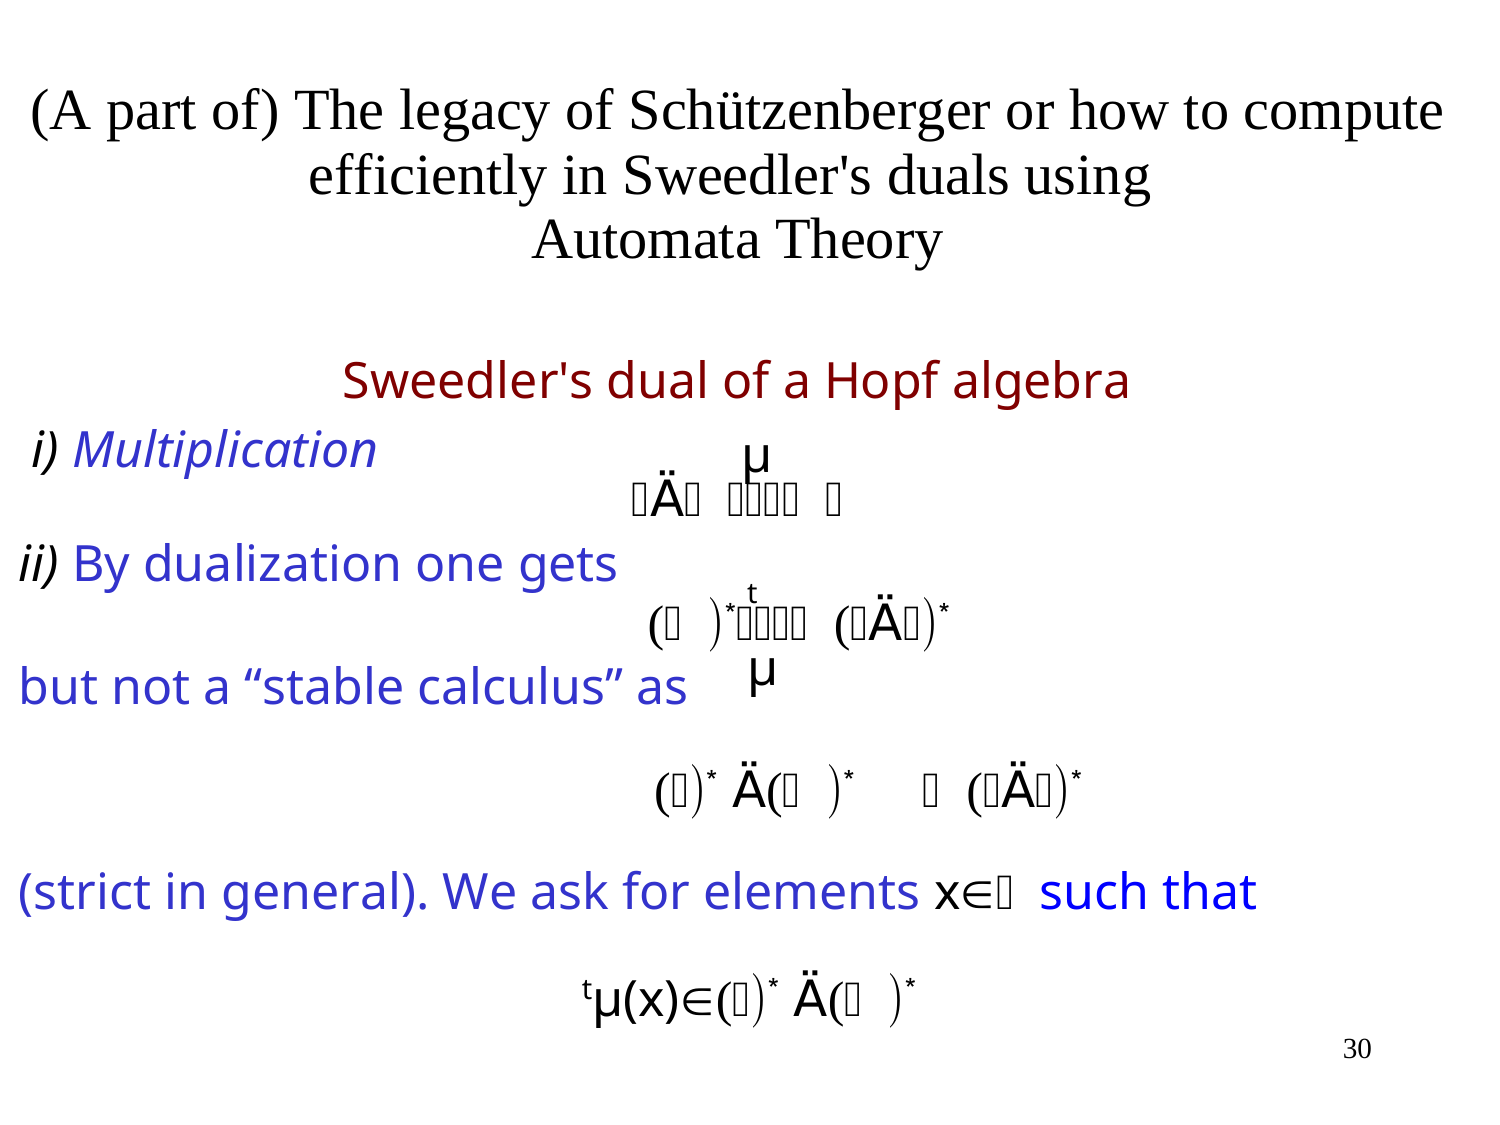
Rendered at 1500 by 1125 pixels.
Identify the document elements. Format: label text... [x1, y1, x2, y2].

text_box tµ [732, 561, 801, 660]
text_box (A part of) The legacy of Schützenberger or how to compute efficiently in Sweedler's duals using Automata Theory Sweedler's dual of a Hopf algebra i) Multiplication Ä   ii) By dualization one gets ( )* (Ä)* but not a “stable calculus” as (strict in general). We ask for elements x such that [18, 70, 1472, 932]
text_box ()* Ä( )*  (Ä)* [572, 755, 1164, 857]
text_box tµ(x)()* Ä( )* [567, 956, 981, 1058]
text_box µ [726, 413, 784, 512]
